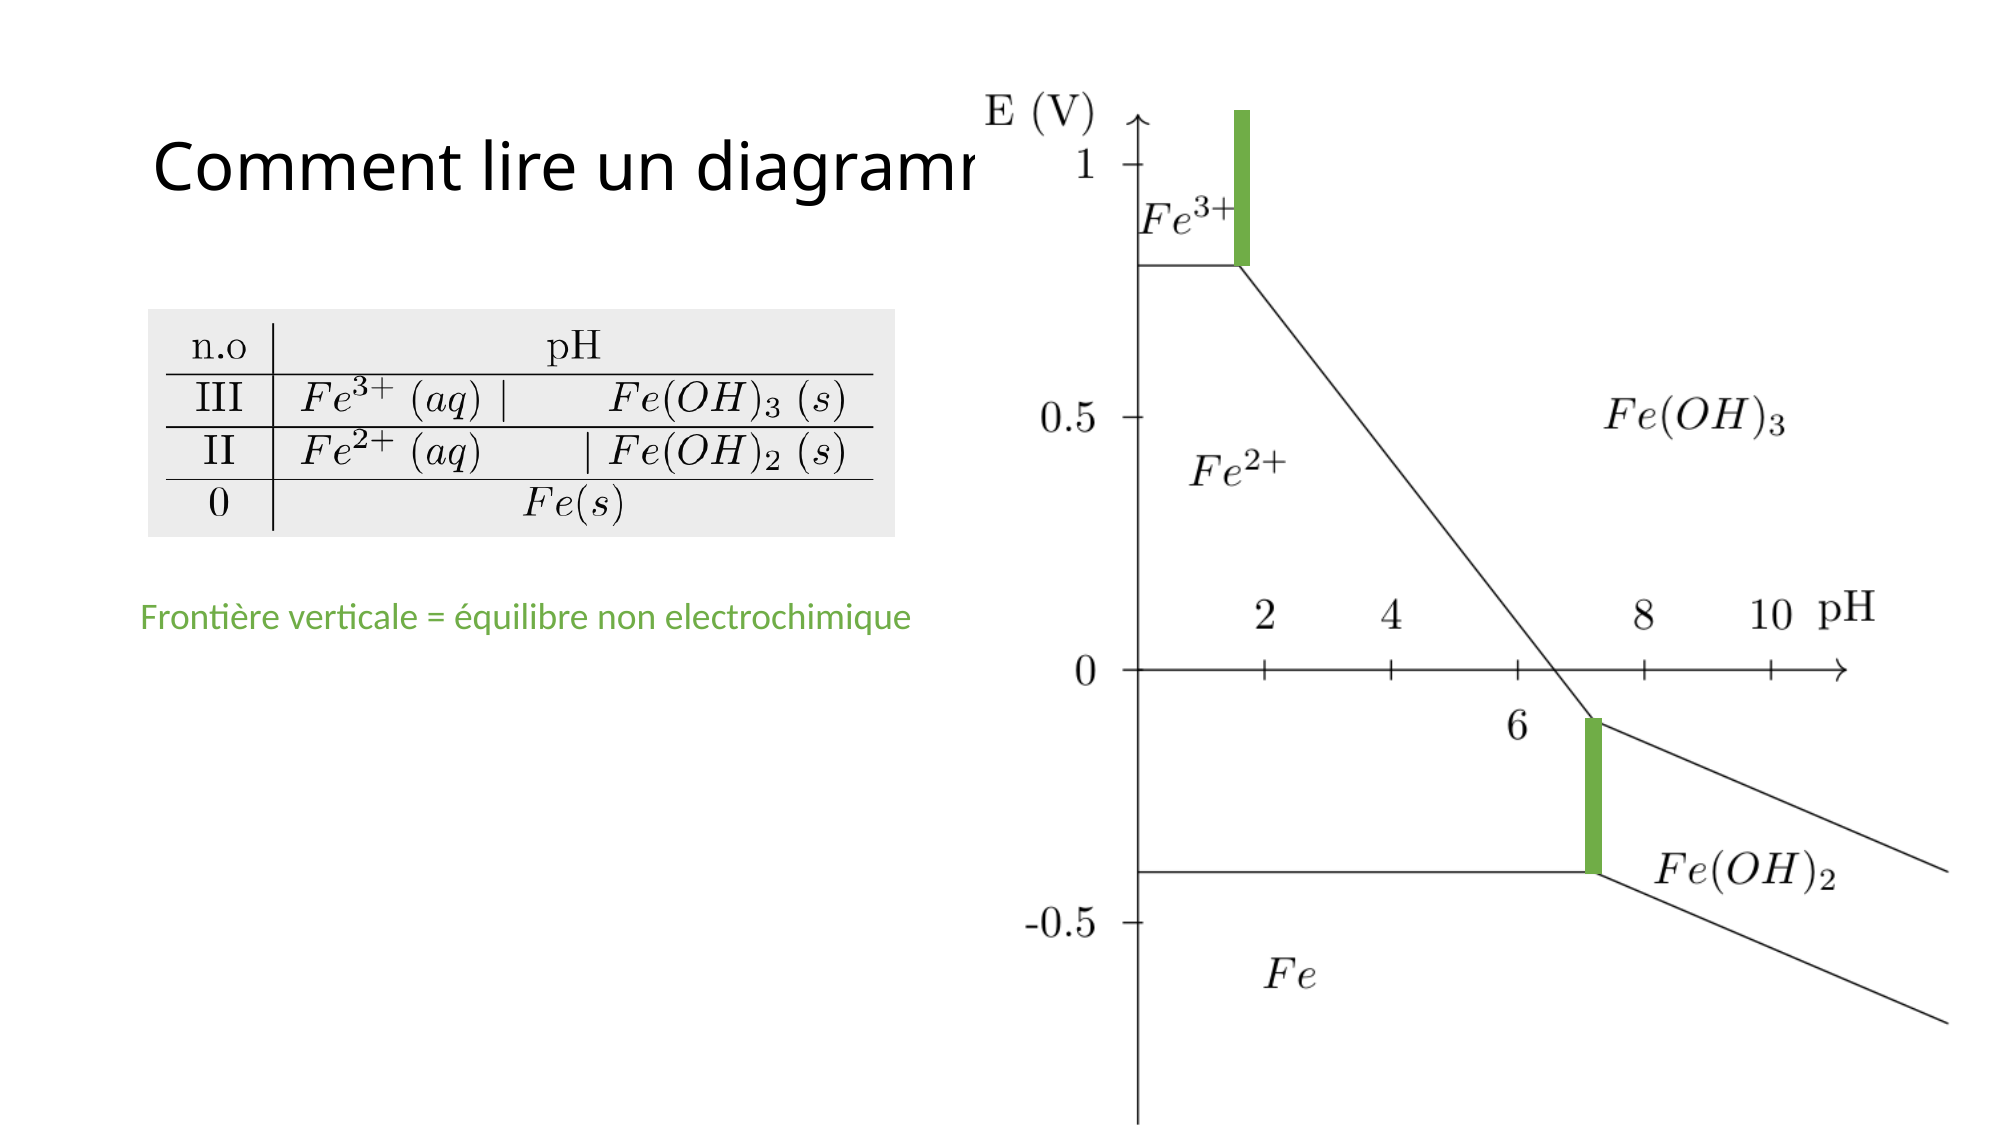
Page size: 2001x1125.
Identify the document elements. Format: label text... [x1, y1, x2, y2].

text_box [1235, 111, 1249, 265]
picture [975, 76, 2000, 1125]
text_box [1587, 719, 1601, 873]
title Comment lire un diagramme [137, 59, 1863, 278]
picture [148, 309, 895, 537]
text_box Frontière verticale = équilibre non electrochimique [125, 584, 970, 646]
